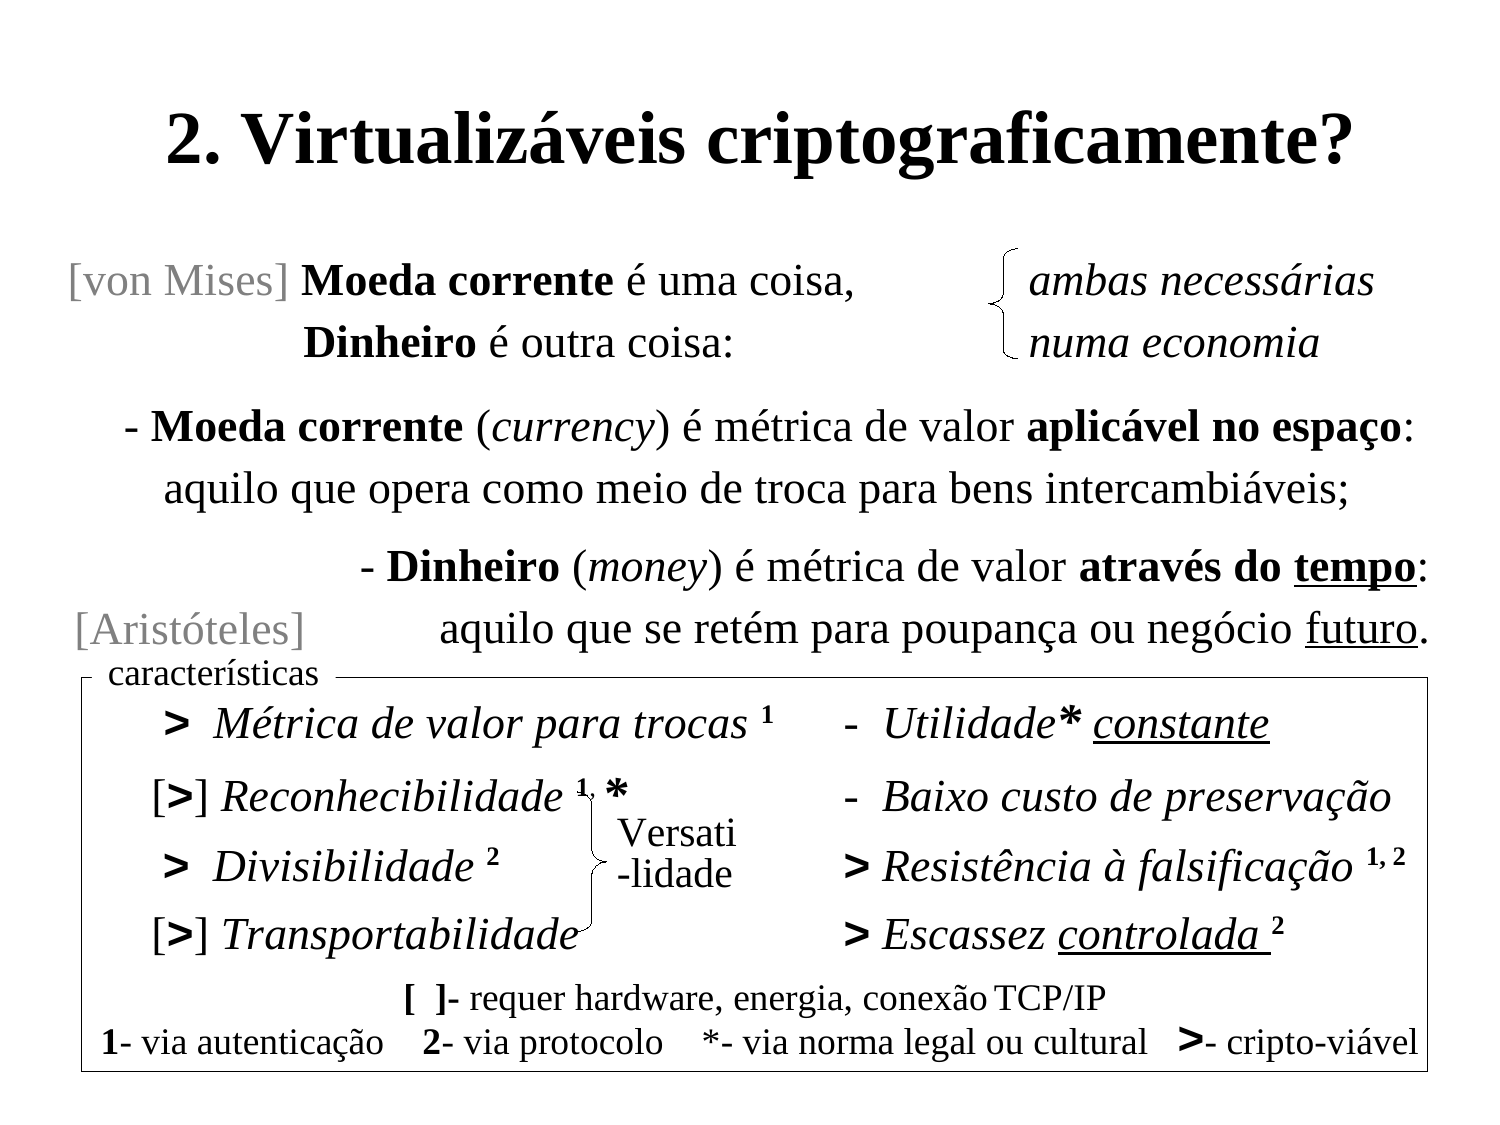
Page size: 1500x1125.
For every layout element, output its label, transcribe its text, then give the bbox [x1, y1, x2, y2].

text_box características [91, 652, 336, 694]
text_box [Aristóteles] [74, 593, 329, 655]
text_box [von Mises] Moeda corrente é uma coisa, ambas necessárias Dinheiro é outra coisa: numa economia - Moeda corrente (currency) é métrica de valor aplicável no espaço: aquilo que opera como meio de troca para bens intercambiáveis; - Dinheiro (money) é métrica de valor através do tempo: aquilo que se retém para poupança ou negócio futuro. > Métrica de valor para trocas 1 - Utilidade* constante [>] Reconhecibilidade 1, * - Baixo custo de preservação > Divisibilidade 2 > Resistência à falsificação 1, 2 [>] Transportabilidade > Escassez controlada 2 [56, 244, 1442, 1077]
text_box Versati -lidade [616, 813, 764, 901]
title 2. Virtualizáveis criptograficamente? [97, 63, 1426, 214]
text_box [von Mises] Moeda corrente é uma coisa, ambas necessárias Dinheiro é outra coisa: numa economia - Moeda corrente (currency) é métrica de valor aplicável no espaço: aquilo que opera como meio de troca para bens intercambiáveis; - Dinheiro (money) é métrica de valor através do tempo: aquilo que se retém para poupança ou negócio futuro. > Métrica de valor para trocas 1 - Utilidade* constante [>] Reconhecibilidade 1, * - Baixo custo de preservação > Divisibilidade 2 > Resistência à falsificação 1, 2 [>] Transportabilidade > Escassez controlada 2 [82, 678, 1427, 980]
text_box [ ]- requer hardware, energia, conexão TCP/IP 1- via autenticação 2- via protocolo *- via norma legal ou cultural >- cripto-viável [81, 980, 1428, 1078]
